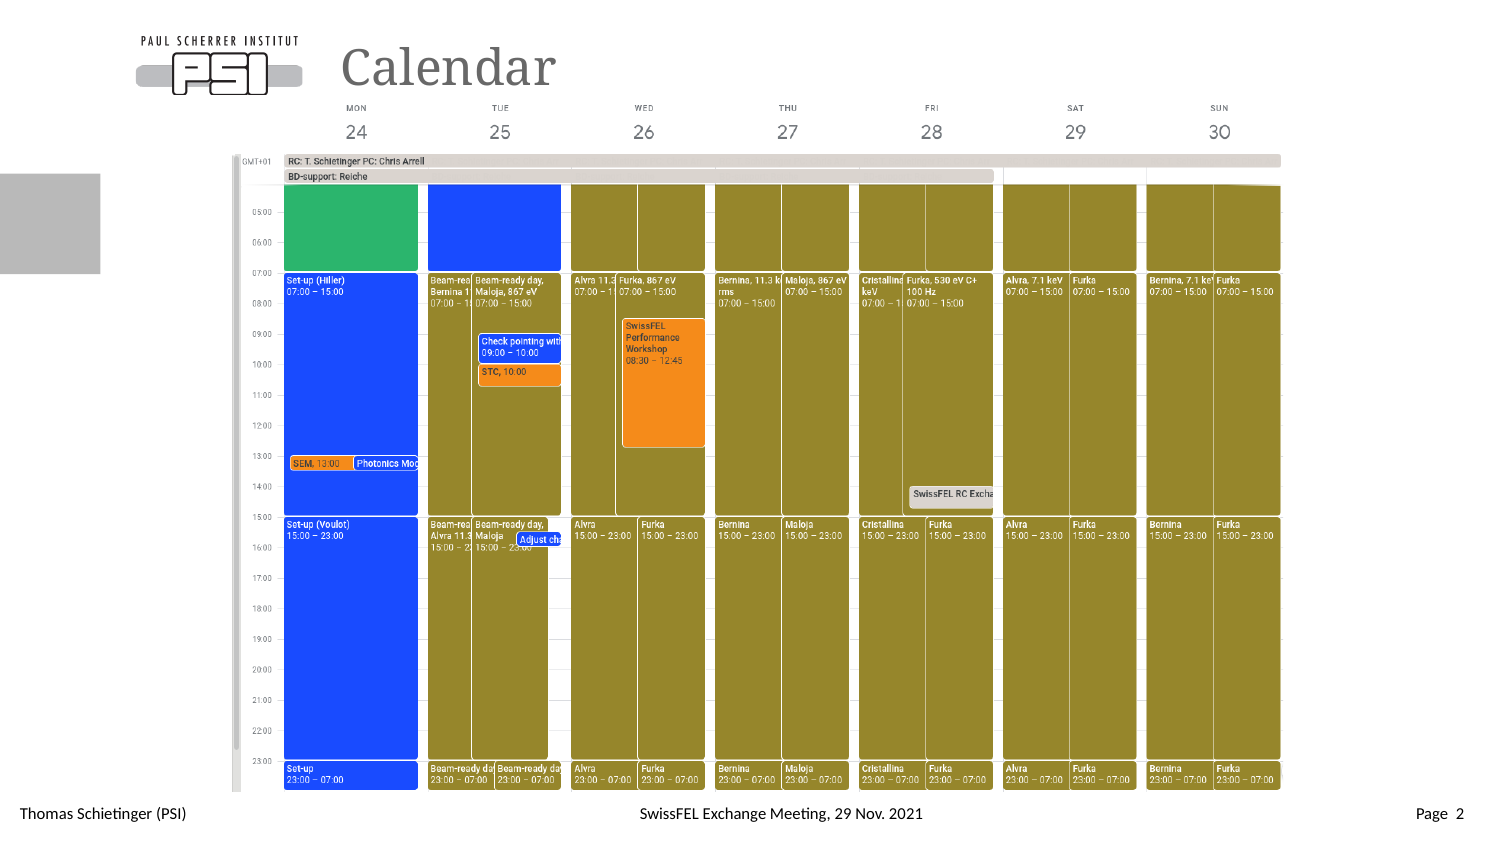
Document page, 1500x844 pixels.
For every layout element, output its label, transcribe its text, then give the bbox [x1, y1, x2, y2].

picture [220, 99, 1284, 792]
title Calendar [340, 35, 1442, 98]
